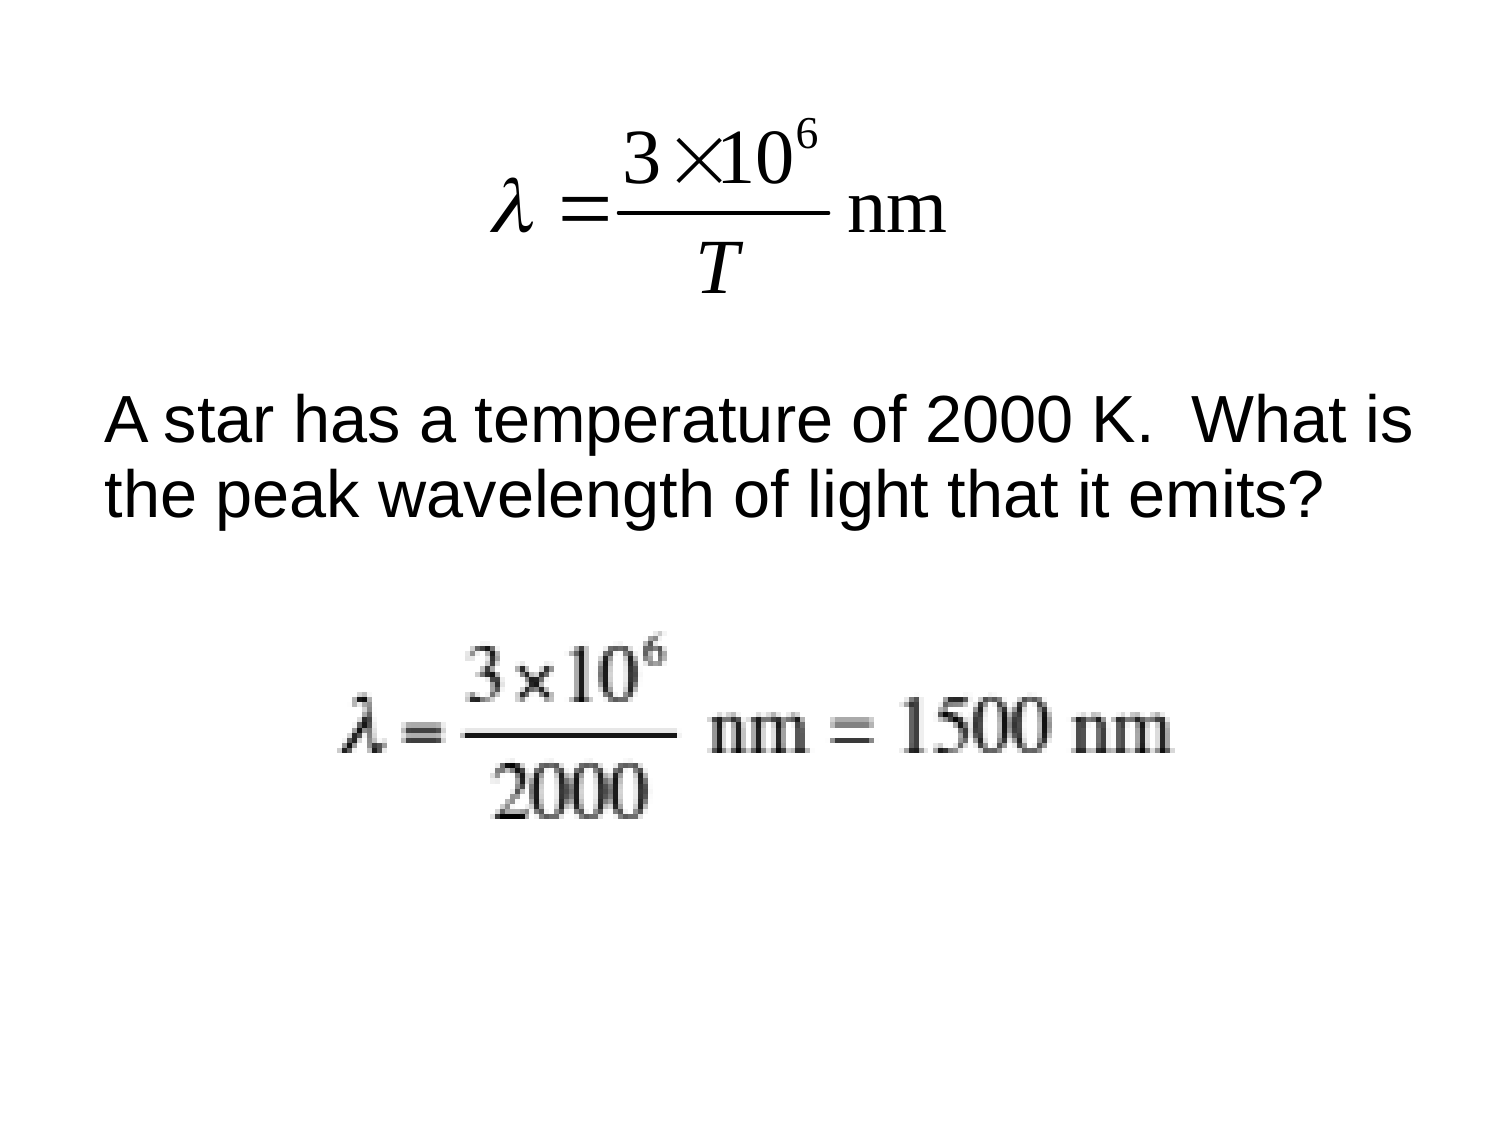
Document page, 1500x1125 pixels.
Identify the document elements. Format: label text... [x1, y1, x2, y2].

picture [328, 616, 1186, 826]
picture [477, 95, 961, 311]
text_box A star has a temperature of 2000 K. What is the peak wavelength of light that it emits? [90, 375, 1500, 539]
